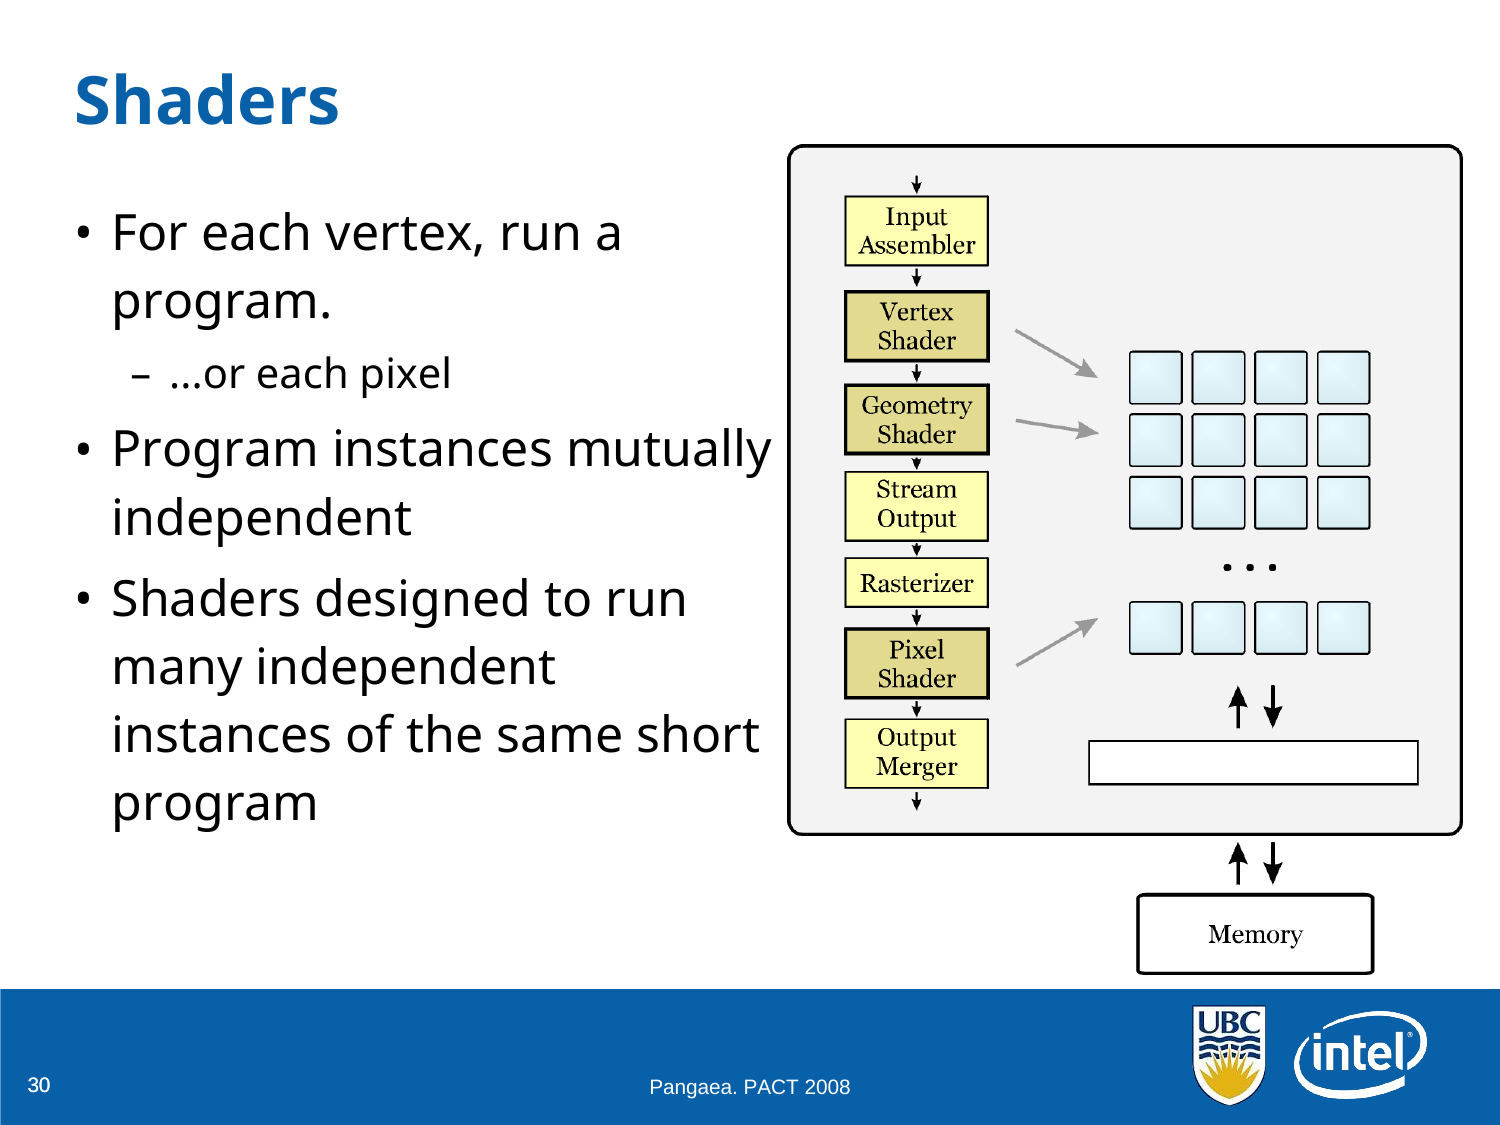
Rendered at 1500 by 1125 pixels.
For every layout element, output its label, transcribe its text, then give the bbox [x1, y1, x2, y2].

picture [1192, 1005, 1266, 1106]
picture [787, 144, 1463, 976]
title Shaders [74, 25, 1427, 172]
picture [1294, 1011, 1427, 1099]
list For each vertex, run a program. ...or each pixel Program instances mutually independent Shaders designed to run many independent instances of the same short program [74, 197, 788, 992]
